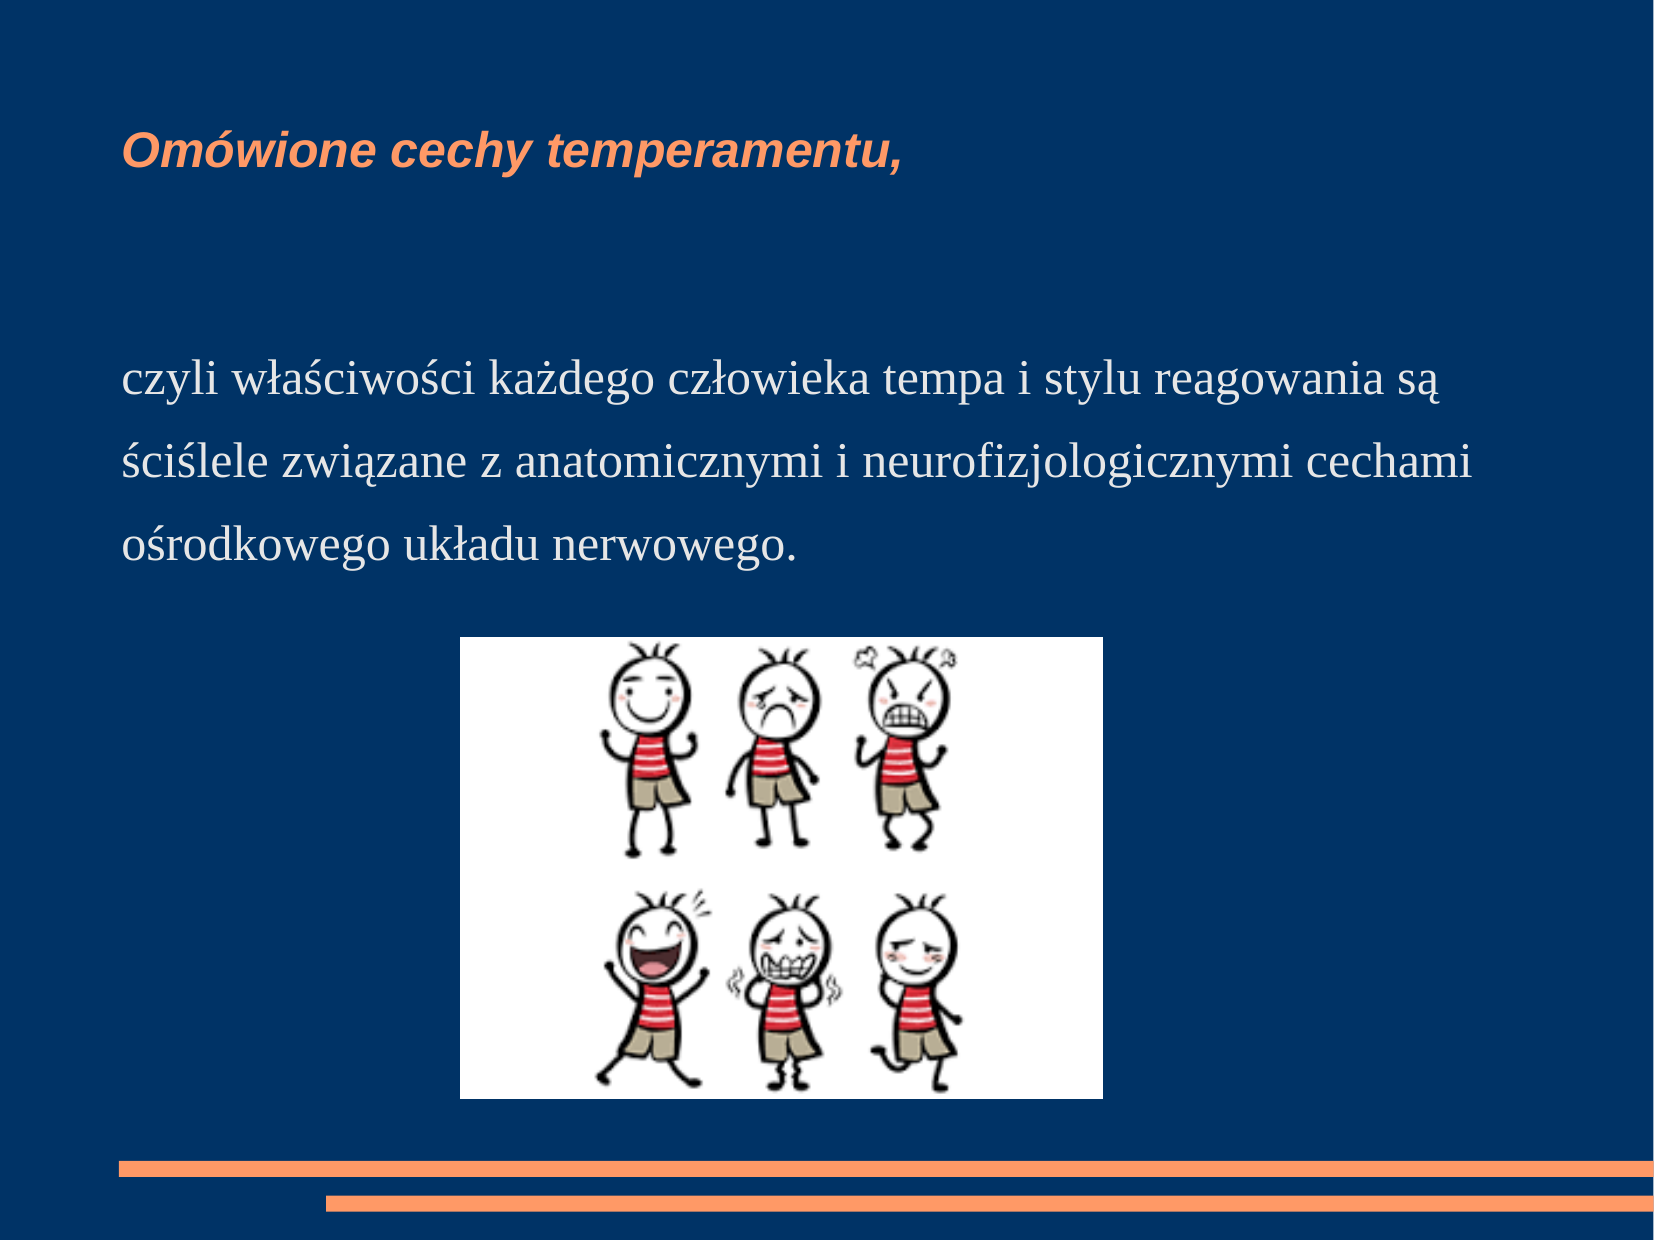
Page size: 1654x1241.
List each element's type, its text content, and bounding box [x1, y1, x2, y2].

title Omówione cechy temperamentu, [121, 46, 1534, 254]
list czyli właściwości każdego człowieka tempa i stylu reagowania są ściślele związane z anatomicznymi i neurofizjologicznymi cechami ośrodkowego układu nerwowego. [121, 322, 1561, 1132]
picture [460, 637, 1103, 1099]
